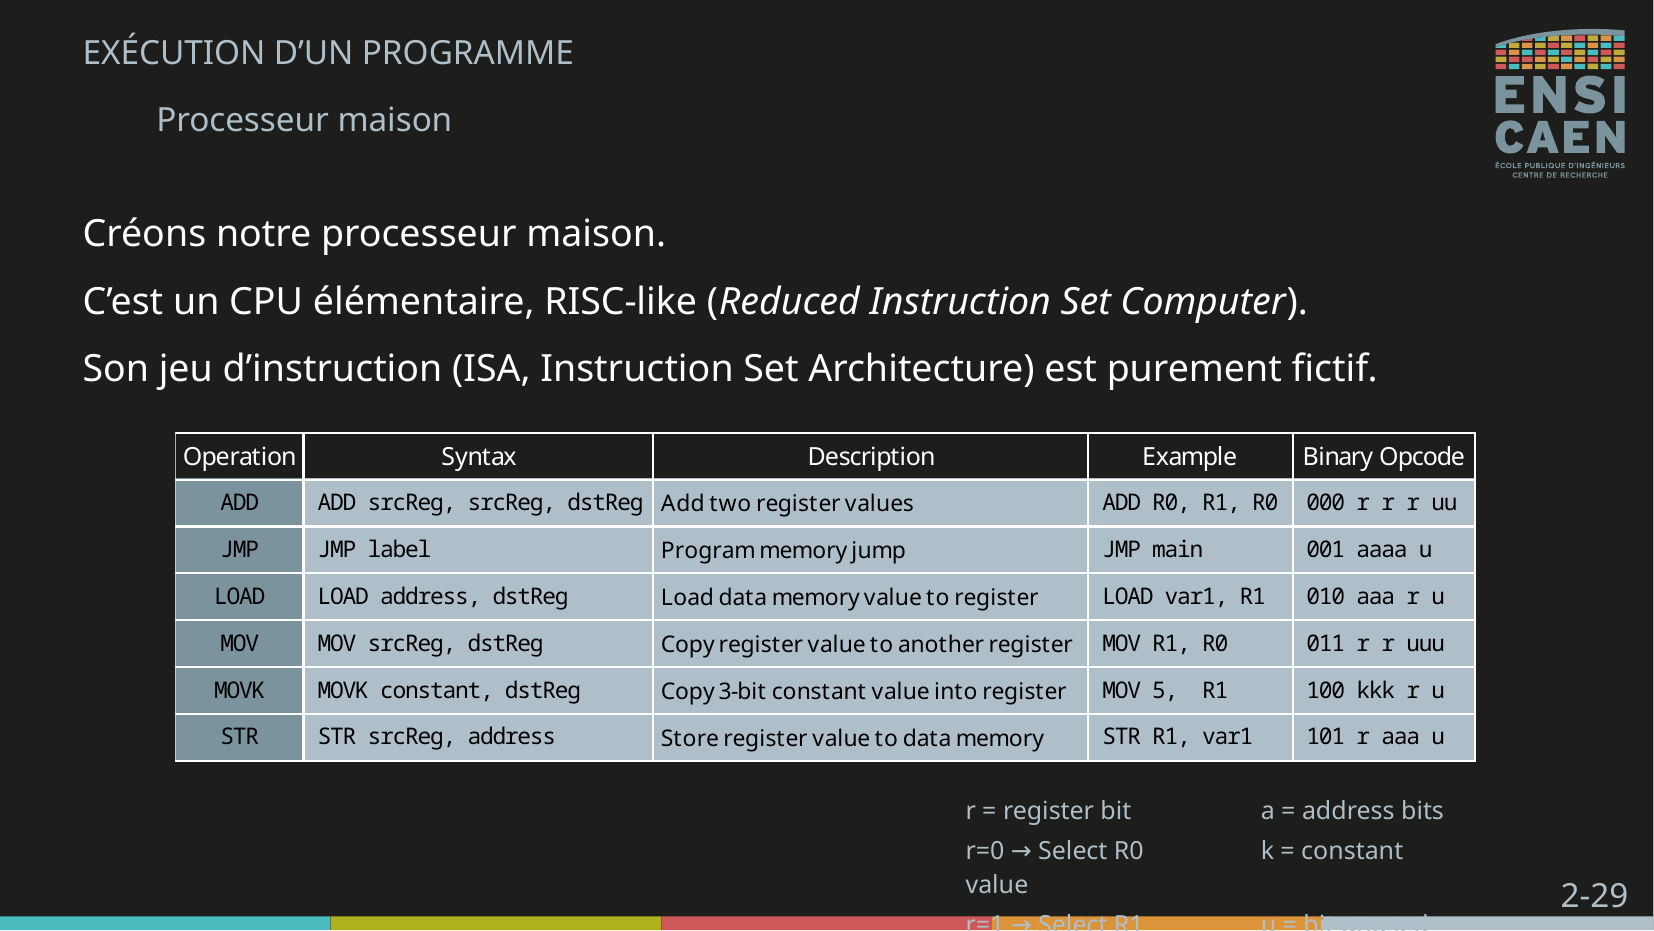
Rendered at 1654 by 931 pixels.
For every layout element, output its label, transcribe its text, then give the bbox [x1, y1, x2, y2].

text_box r = register bit a = address bits r=0 → Select R0 k = constant value r=1 → Select R1 u = bit unused [950, 785, 1483, 897]
list Créons notre processeur maison. C’est un CPU élémentaire, RISC-like (Reduced Instruction Set Computer). Son jeu d’instruction (ISA, Instruction Set Architecture) est purement fictif. [82, 206, 1571, 916]
title EXÉCUTION D’UN PROGRAMME Processeur maison [82, 0, 1467, 148]
chart [175, 432, 1479, 764]
